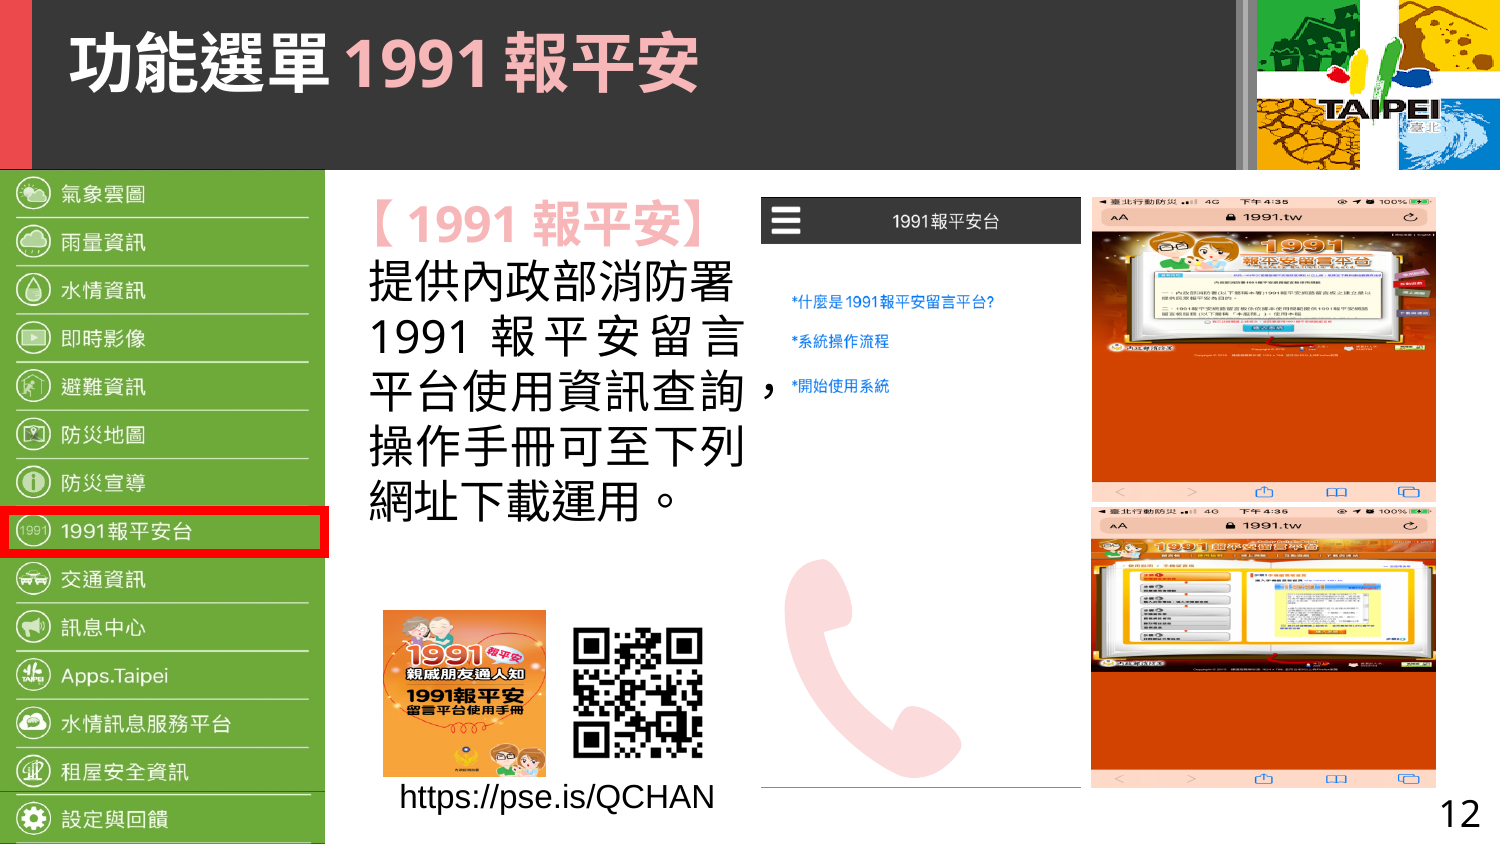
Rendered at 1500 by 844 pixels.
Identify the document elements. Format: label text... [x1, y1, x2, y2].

text_box 【1991報平安】 提供內政部消防署1991報平安留言平台使用資訊查詢，操作手冊可至下列網址下載運用。 [329, 184, 762, 539]
picture [9, 515, 320, 549]
text_box [784, 559, 962, 778]
text_box https://pse.is/QCHAN [384, 768, 731, 823]
text_box 12 [1423, 782, 1500, 844]
picture [0, 0, 1500, 844]
list 功能選單1991報平安 [53, 13, 1235, 109]
